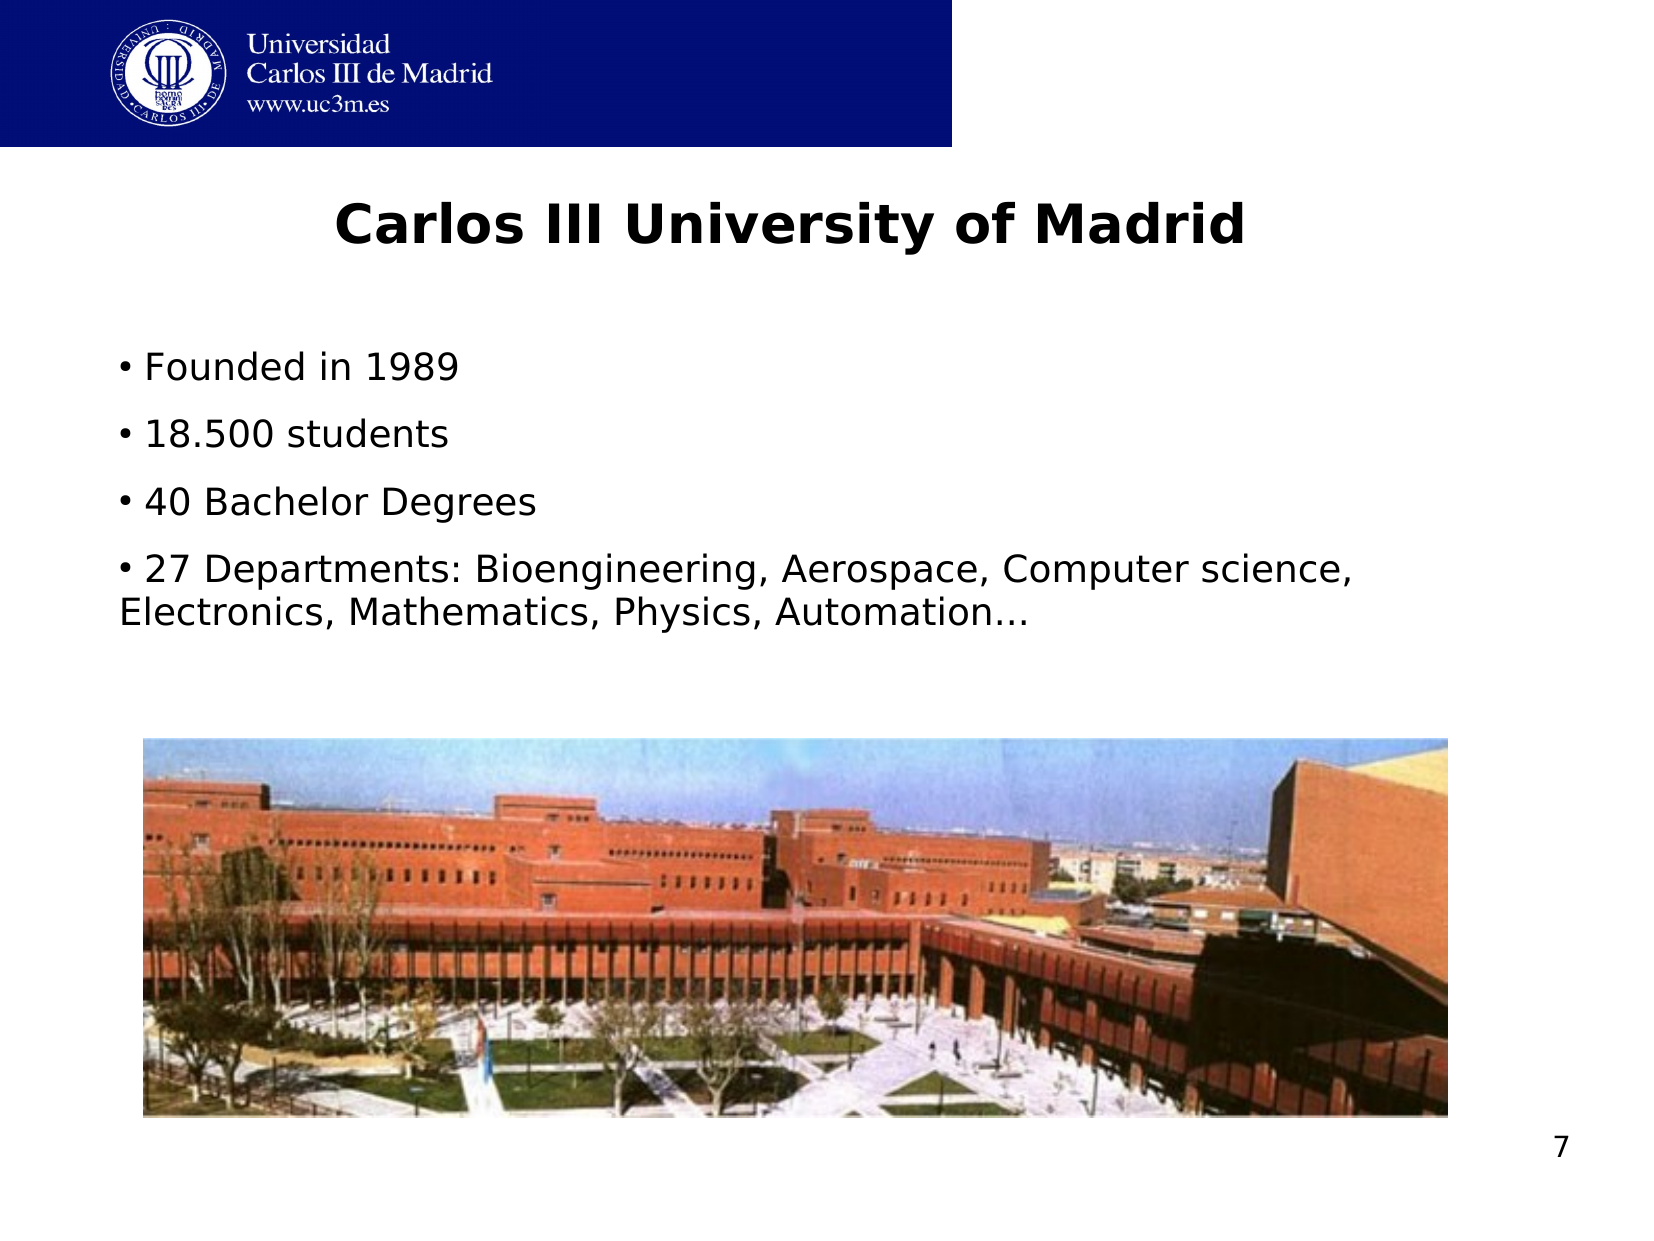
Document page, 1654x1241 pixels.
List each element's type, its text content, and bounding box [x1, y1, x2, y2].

picture [0, 0, 952, 147]
text_box Founded in 1989 18.500 students 40 Bachelor Degrees 27 Departments: Bioengineering, Aerospace, Computer science, Electronics, Mathematics, Physics, Automation... [104, 338, 1475, 642]
text_box Carlos III University of Madrid [319, 185, 1264, 264]
picture [143, 738, 1448, 1118]
